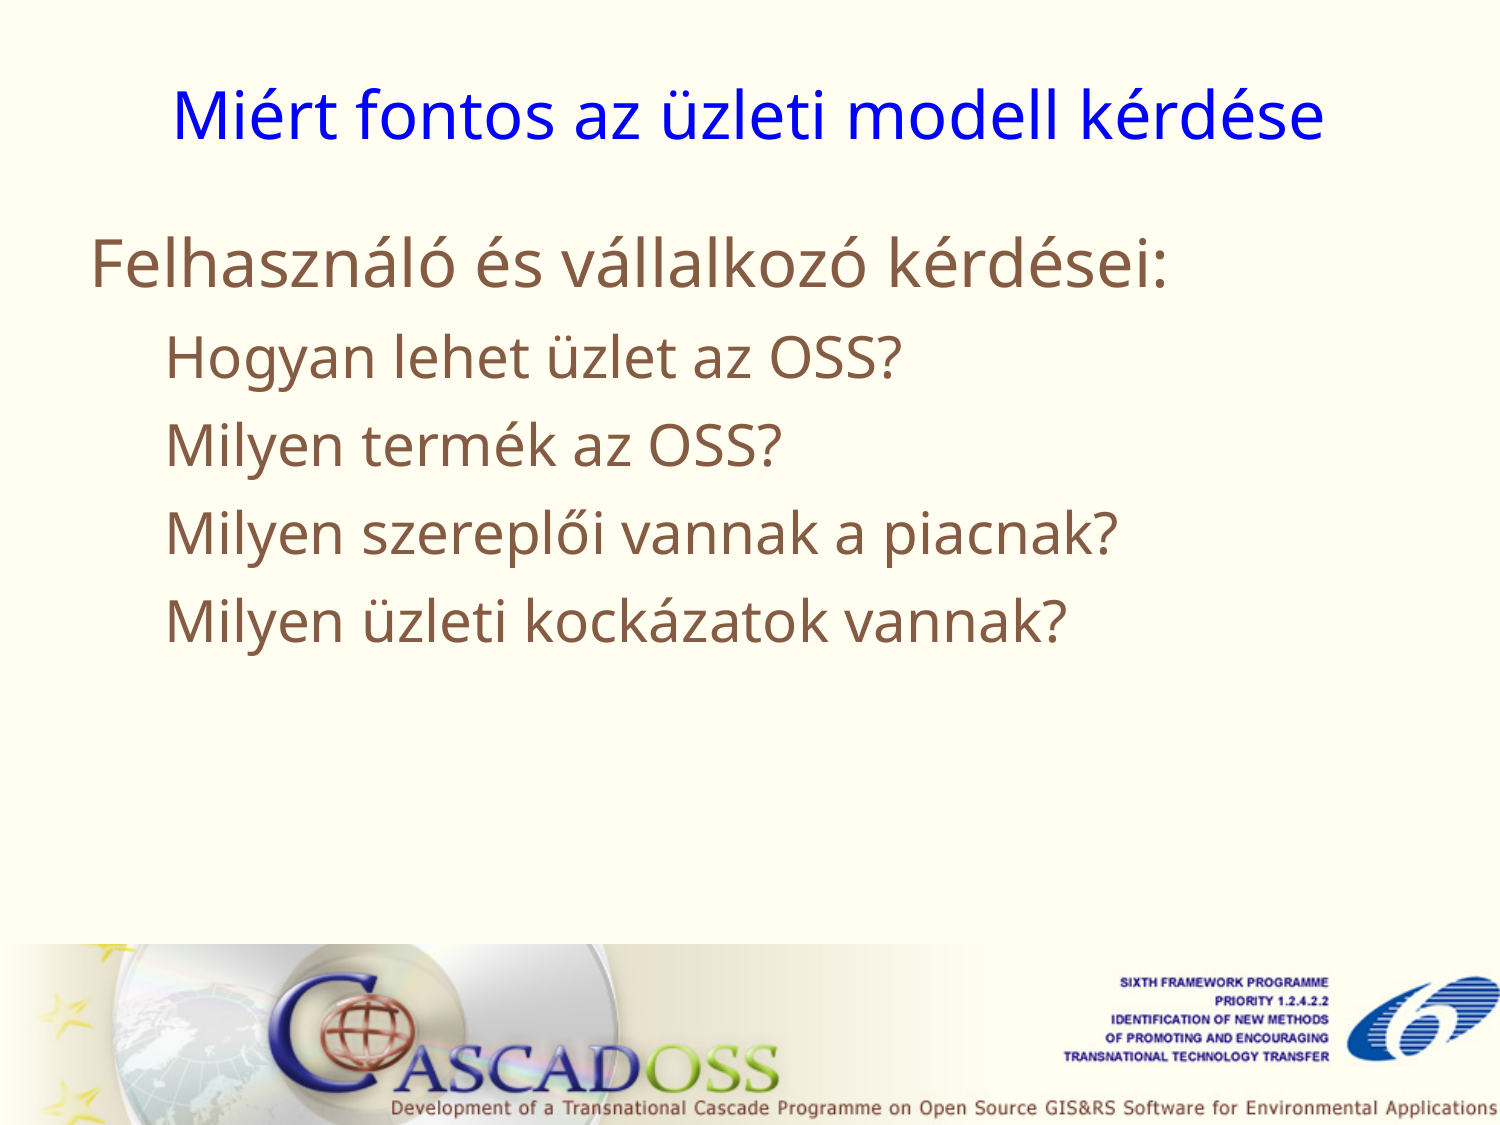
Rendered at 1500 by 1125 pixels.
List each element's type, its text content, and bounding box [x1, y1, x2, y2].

picture [0, 944, 1500, 1125]
title Miért fontos az üzleti modell kérdése [74, 13, 1425, 208]
list Felhasználó és vállalkozó kérdései: Hogyan lehet üzlet az OSS? Milyen termék az OSS? Milyen szereplői vannak a piacnak? Milyen üzleti kockázatok vannak? [74, 208, 1425, 951]
